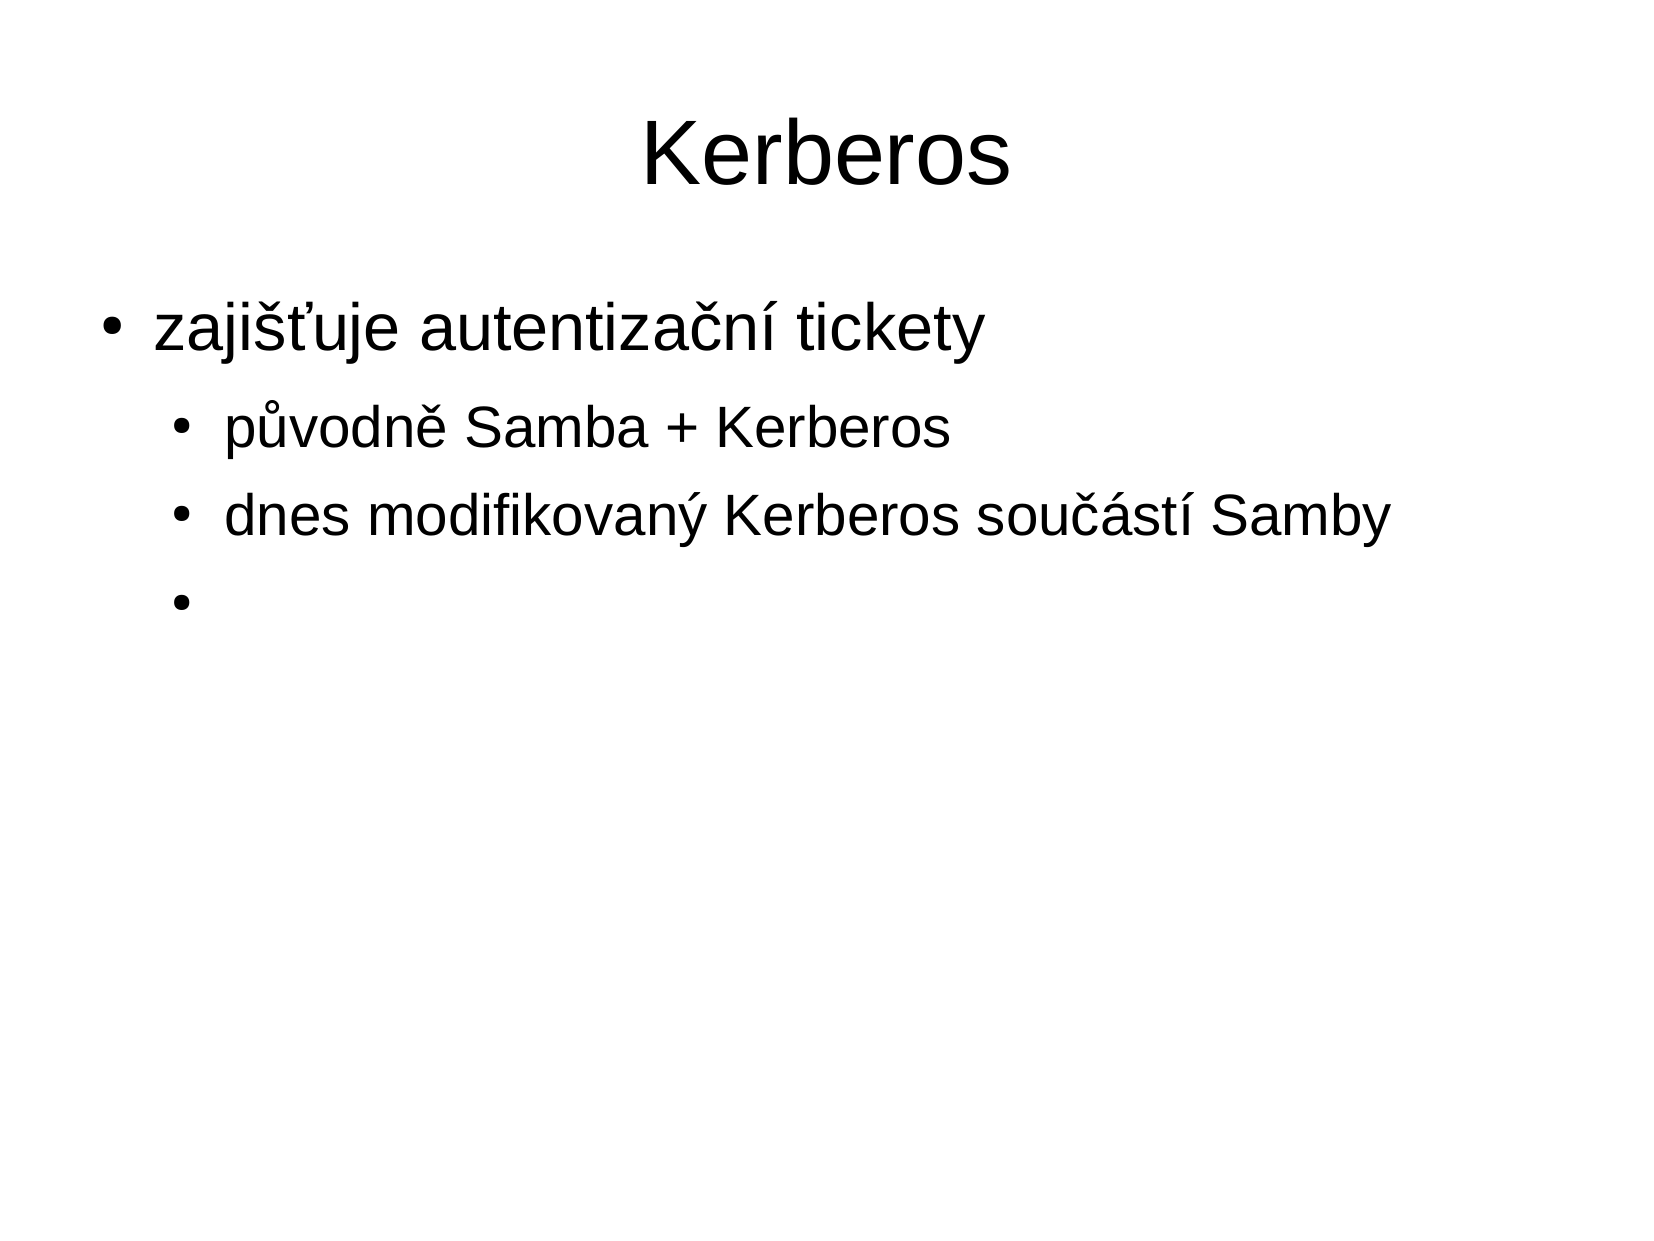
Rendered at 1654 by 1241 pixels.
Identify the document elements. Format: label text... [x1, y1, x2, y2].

title Kerberos [82, 49, 1571, 257]
list zajišťuje autentizační tickety původně Samba + Kerberos dnes modifikovaný Kerberos součástí Samby [82, 290, 1571, 1109]
